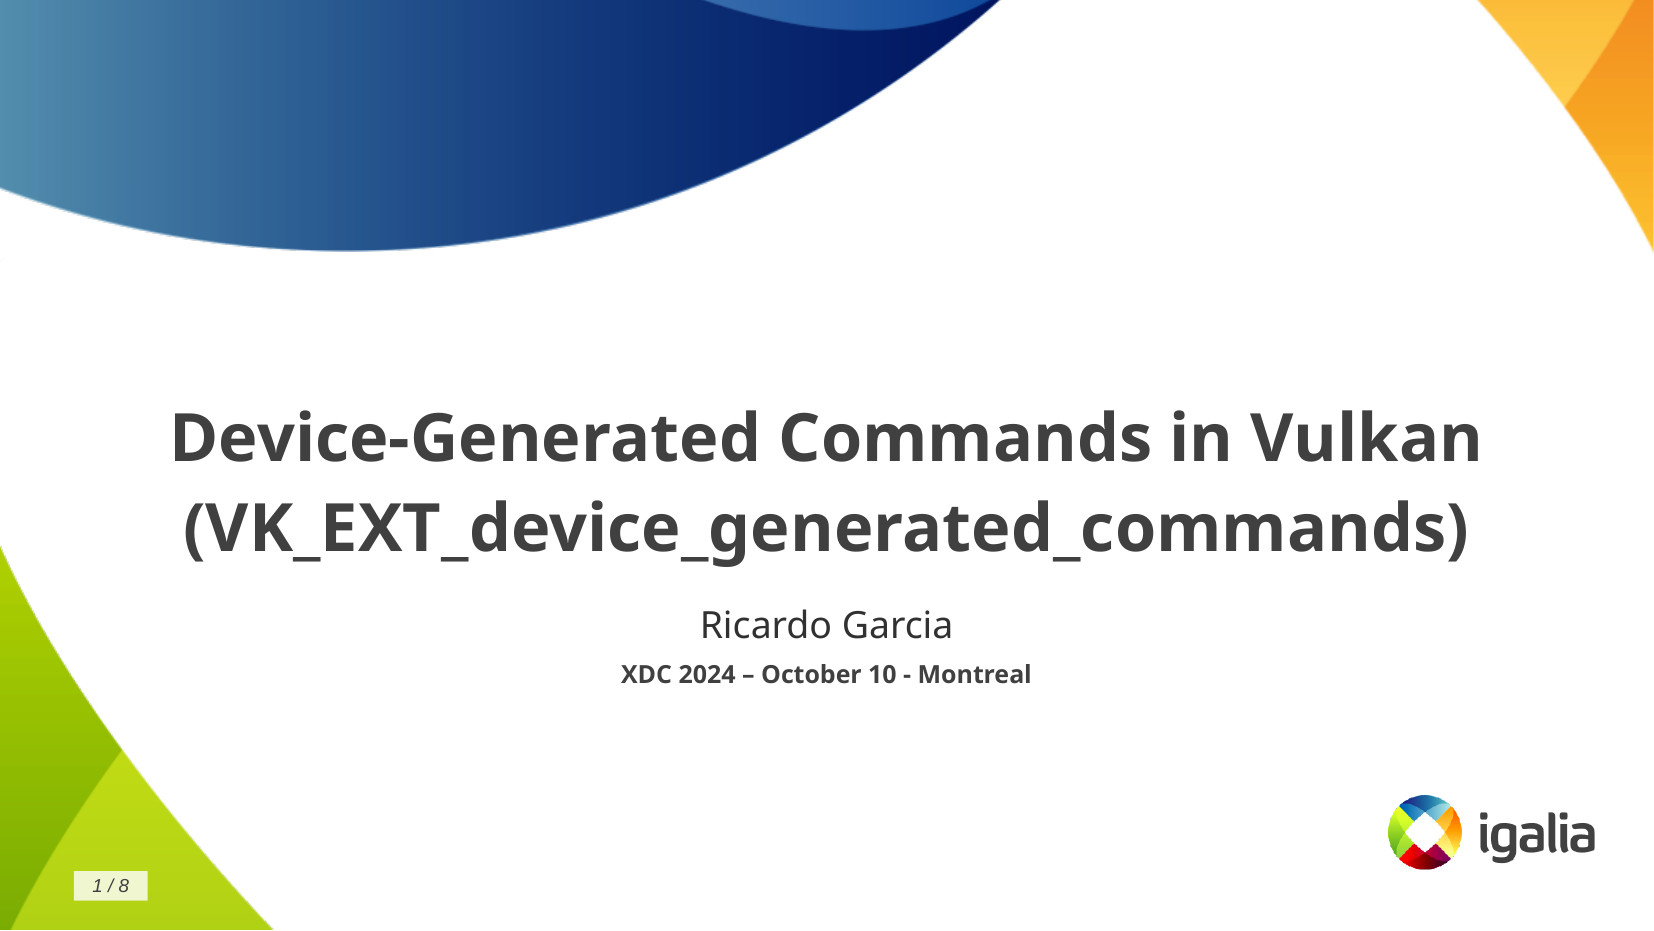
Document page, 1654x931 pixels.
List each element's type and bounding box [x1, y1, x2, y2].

picture [0, 0, 1003, 930]
picture [1387, 794, 1595, 870]
picture [1475, 0, 1654, 256]
